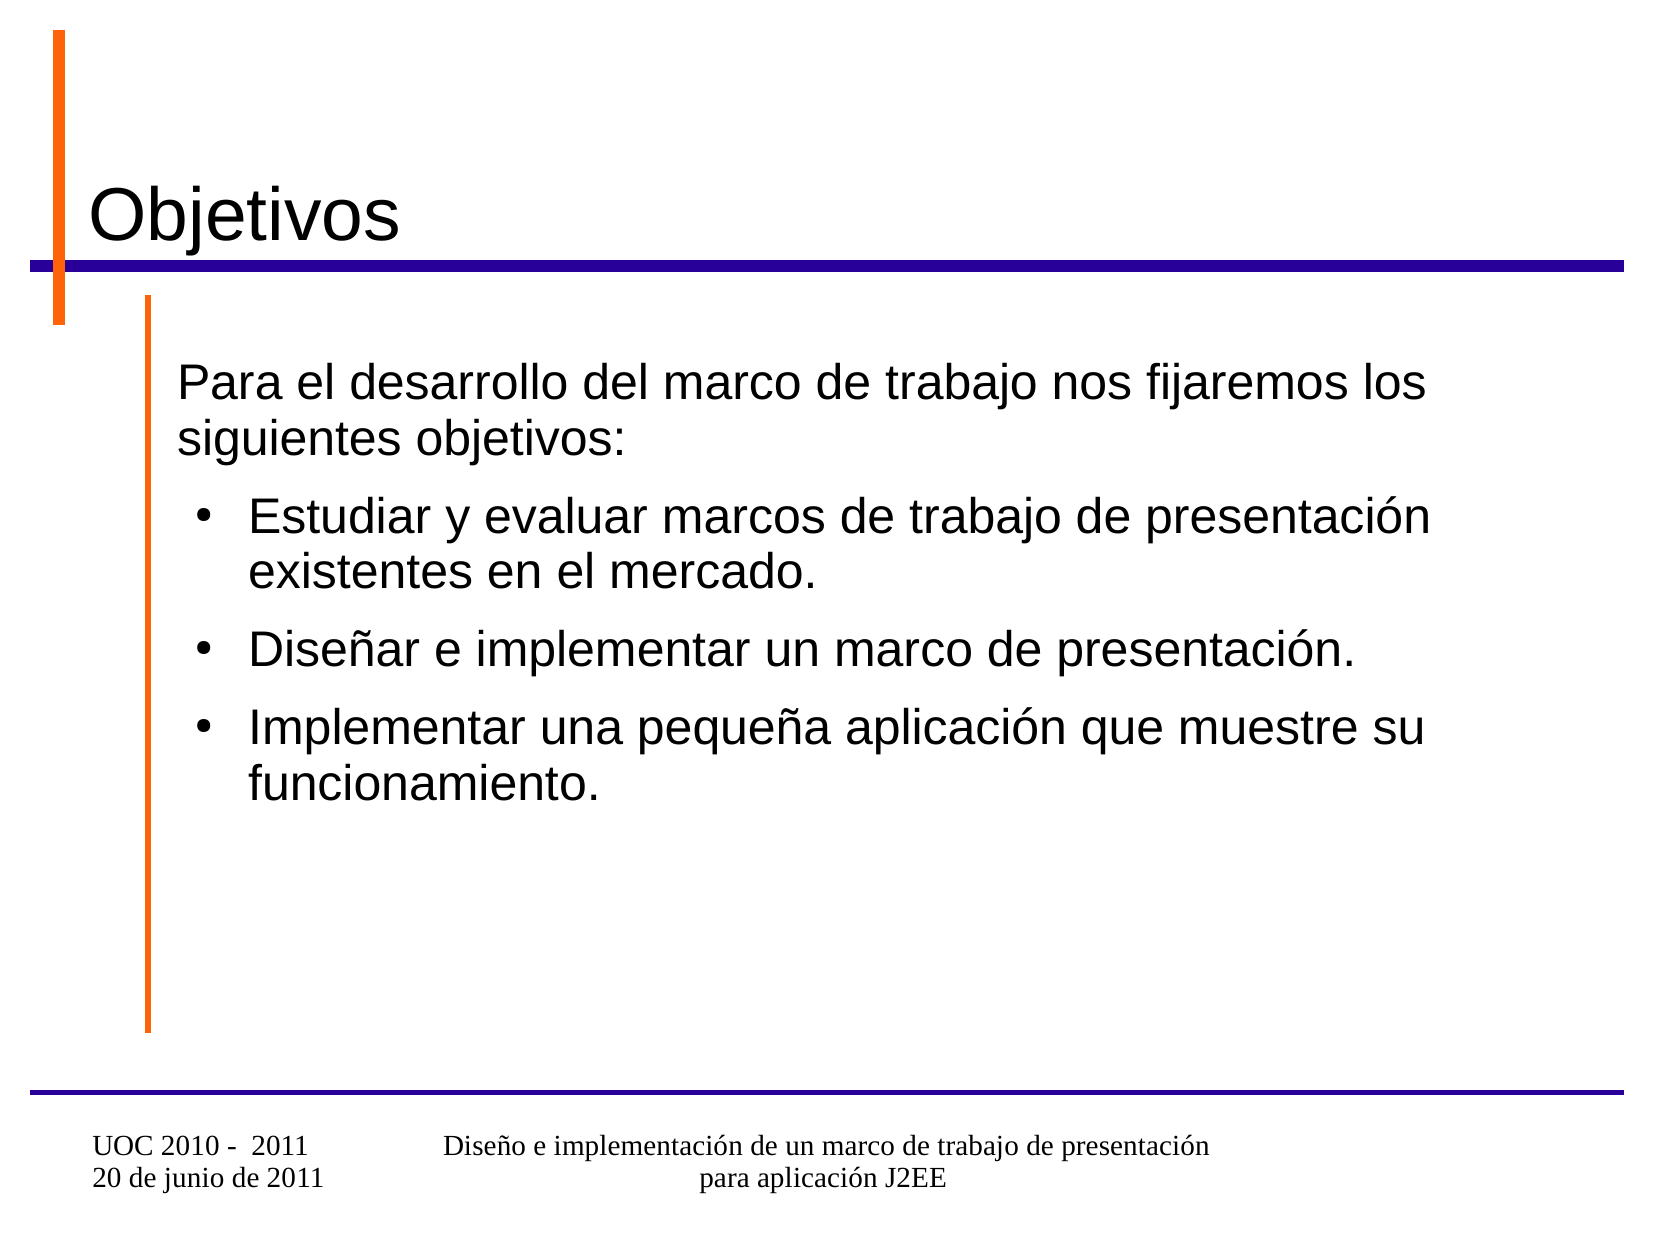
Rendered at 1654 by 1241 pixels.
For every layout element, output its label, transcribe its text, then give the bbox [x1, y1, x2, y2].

title Objetivos [88, 49, 984, 257]
list Para el desarrollo del marco de trabajo nos fijaremos los siguientes objetivos: Estudiar y evaluar marcos de trabajo de presentación existentes en el mercado. Diseñar e implementar un marco de presentación. Implementar una pequeña aplicación que muestre su funcionamiento. [177, 354, 1571, 1063]
